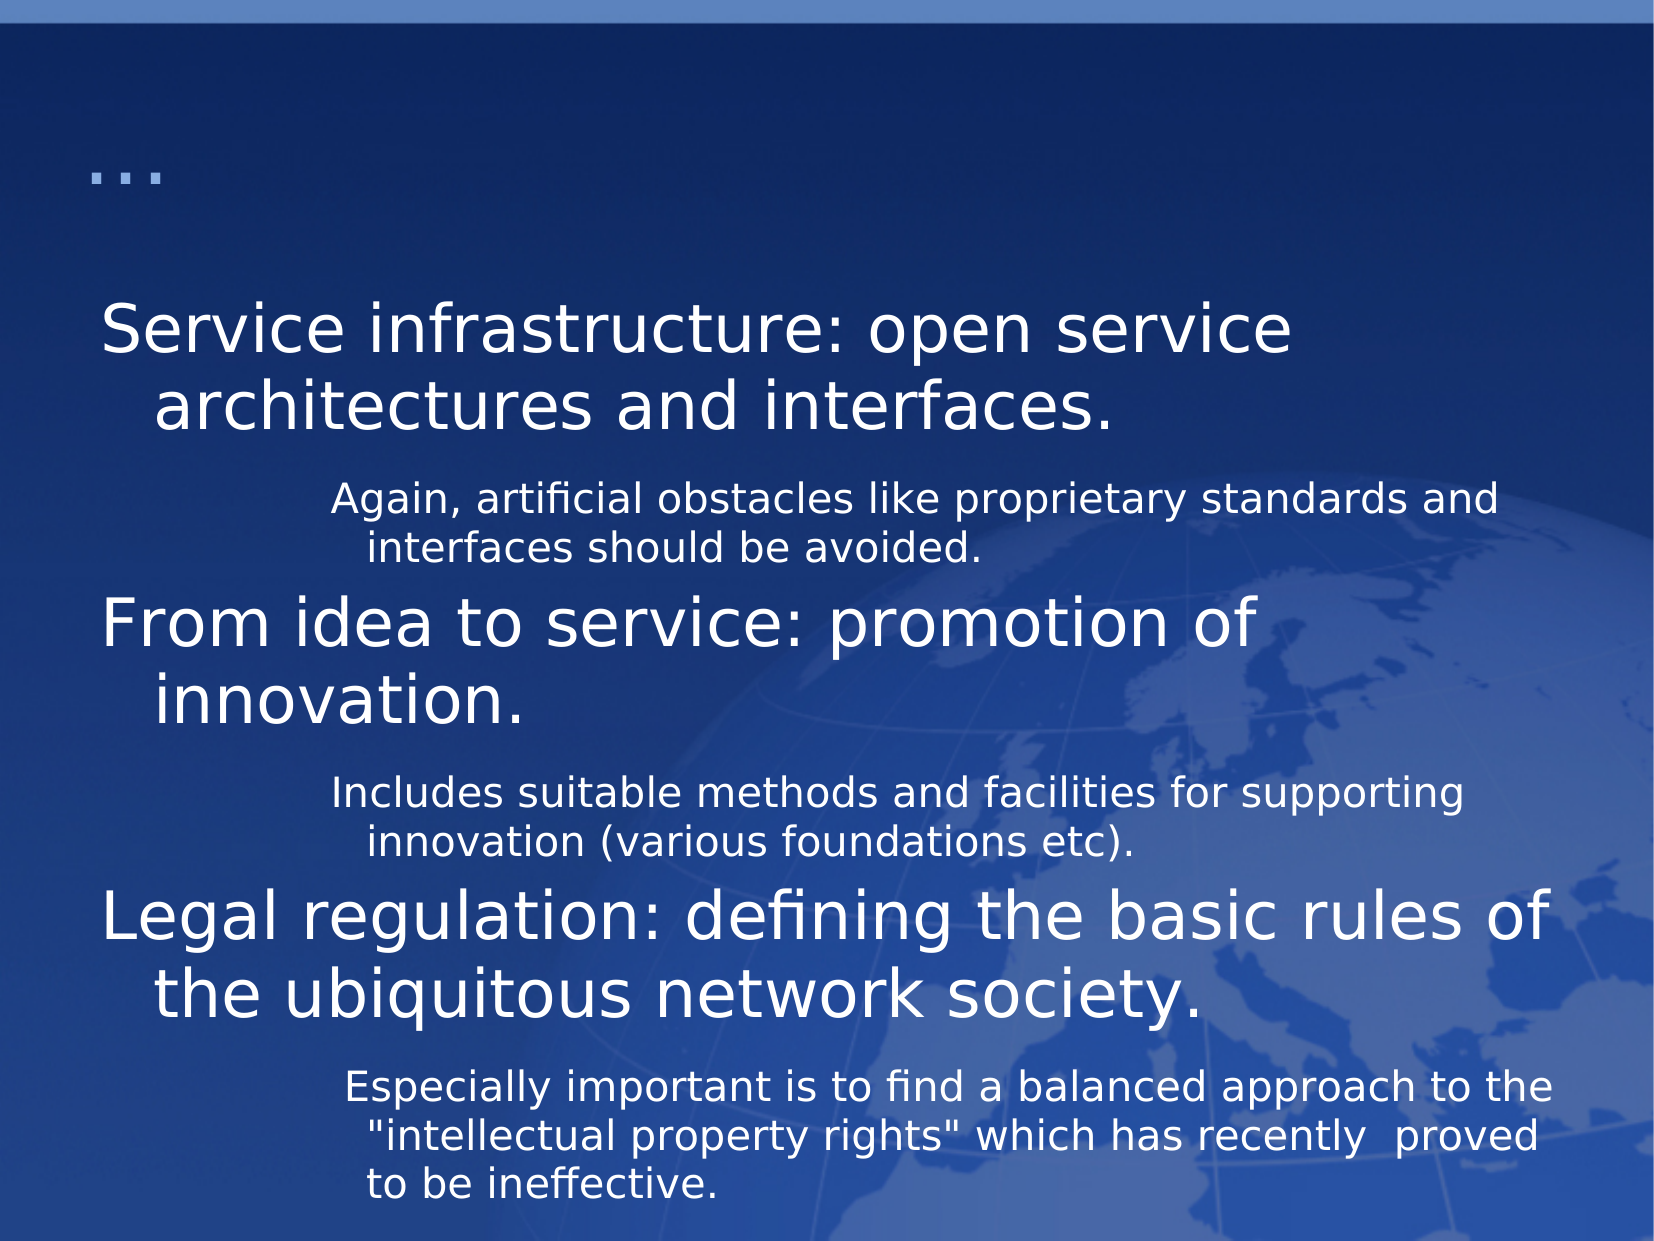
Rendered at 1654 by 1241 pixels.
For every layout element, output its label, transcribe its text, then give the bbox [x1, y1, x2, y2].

title ... [82, 56, 1571, 250]
picture [0, 0, 1654, 1241]
list Service infrastructure: open service architectures and interfaces. Again, artificial obstacles like proprietary standards and interfaces should be avoided. From idea to service: promotion of innovation. Includes suitable methods and facilities for supporting innovation (various foundations etc). Legal regulation: defining the basic rules of the ubiquitous network society. Especially important is to find a balanced approach to the "intellectual property rights" which has recently proved to be ineffective. [82, 290, 1571, 1209]
